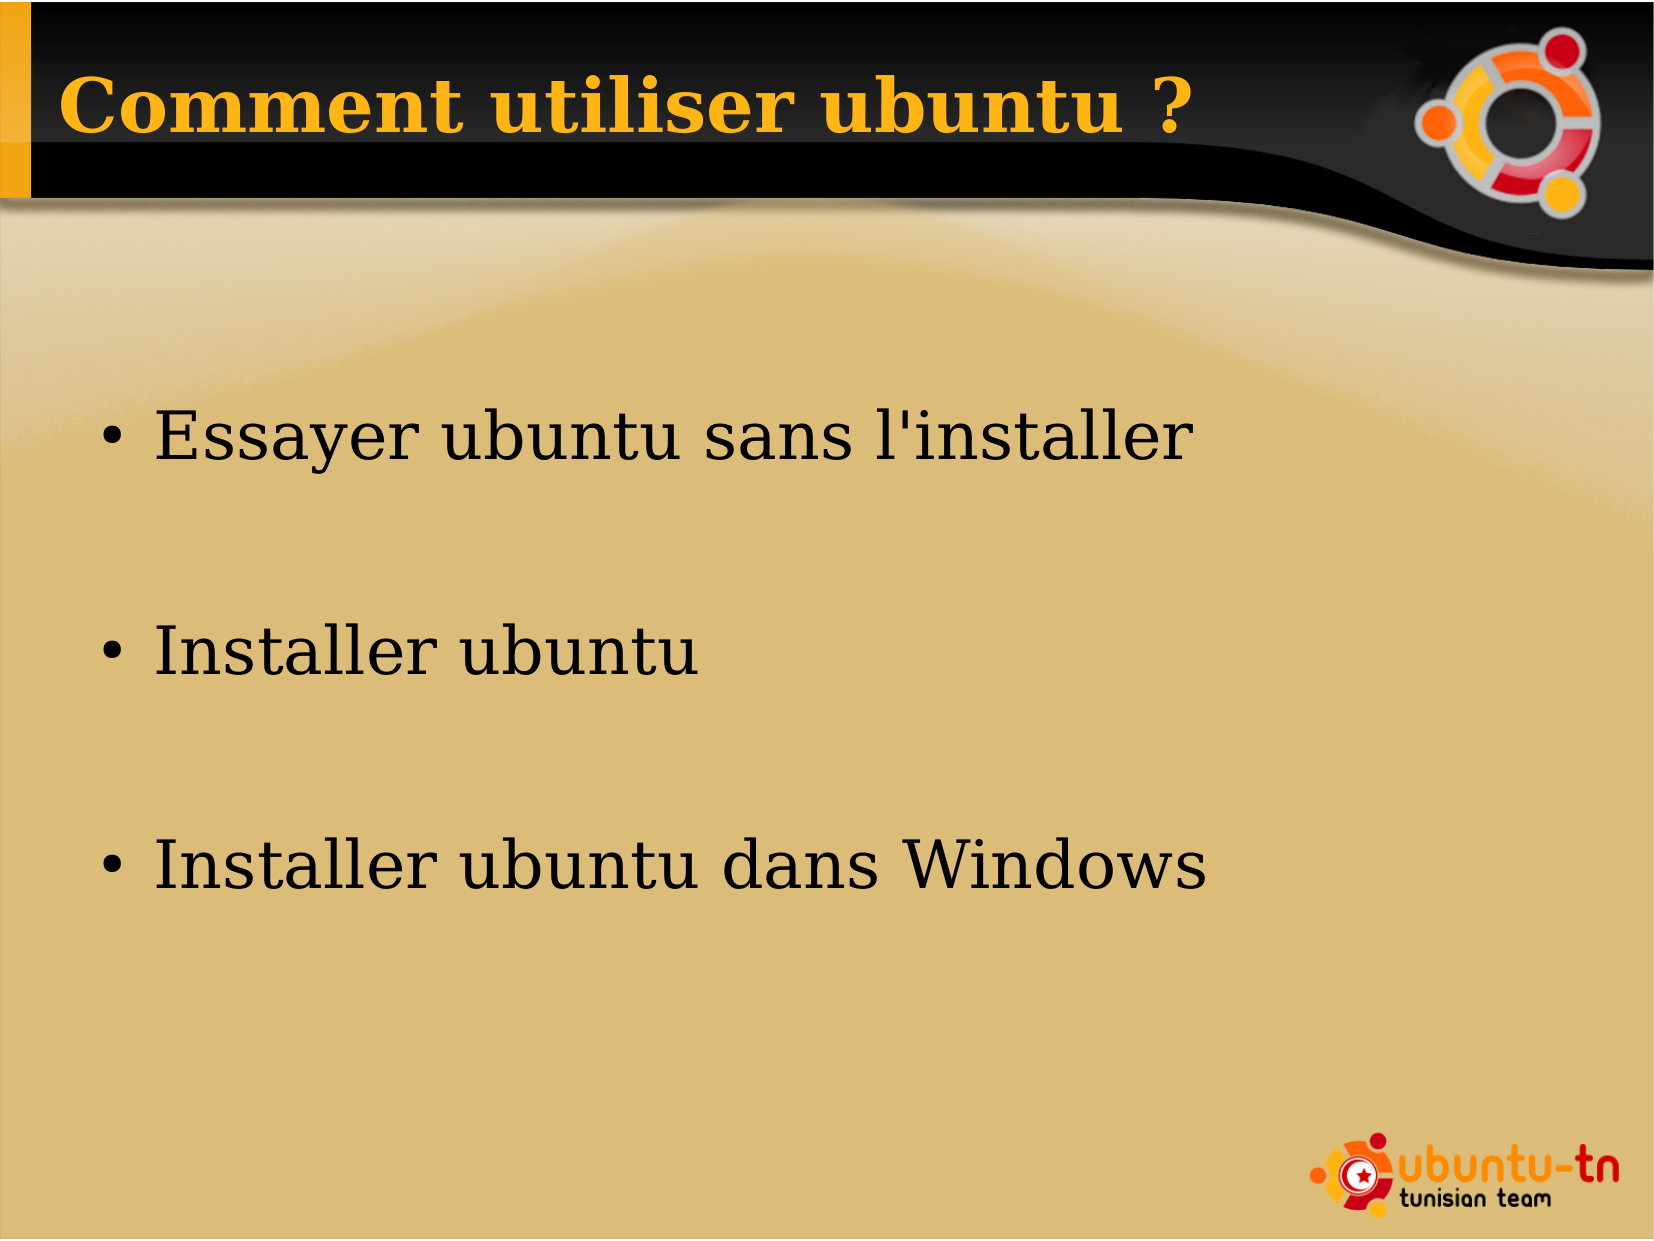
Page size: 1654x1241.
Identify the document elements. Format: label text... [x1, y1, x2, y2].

picture [0, 0, 1654, 1241]
title Comment utiliser ubuntu ? [59, 9, 1447, 202]
list Essayer ubuntu sans l'installer Installer ubuntu Installer ubuntu dans Windows [82, 290, 1571, 1109]
